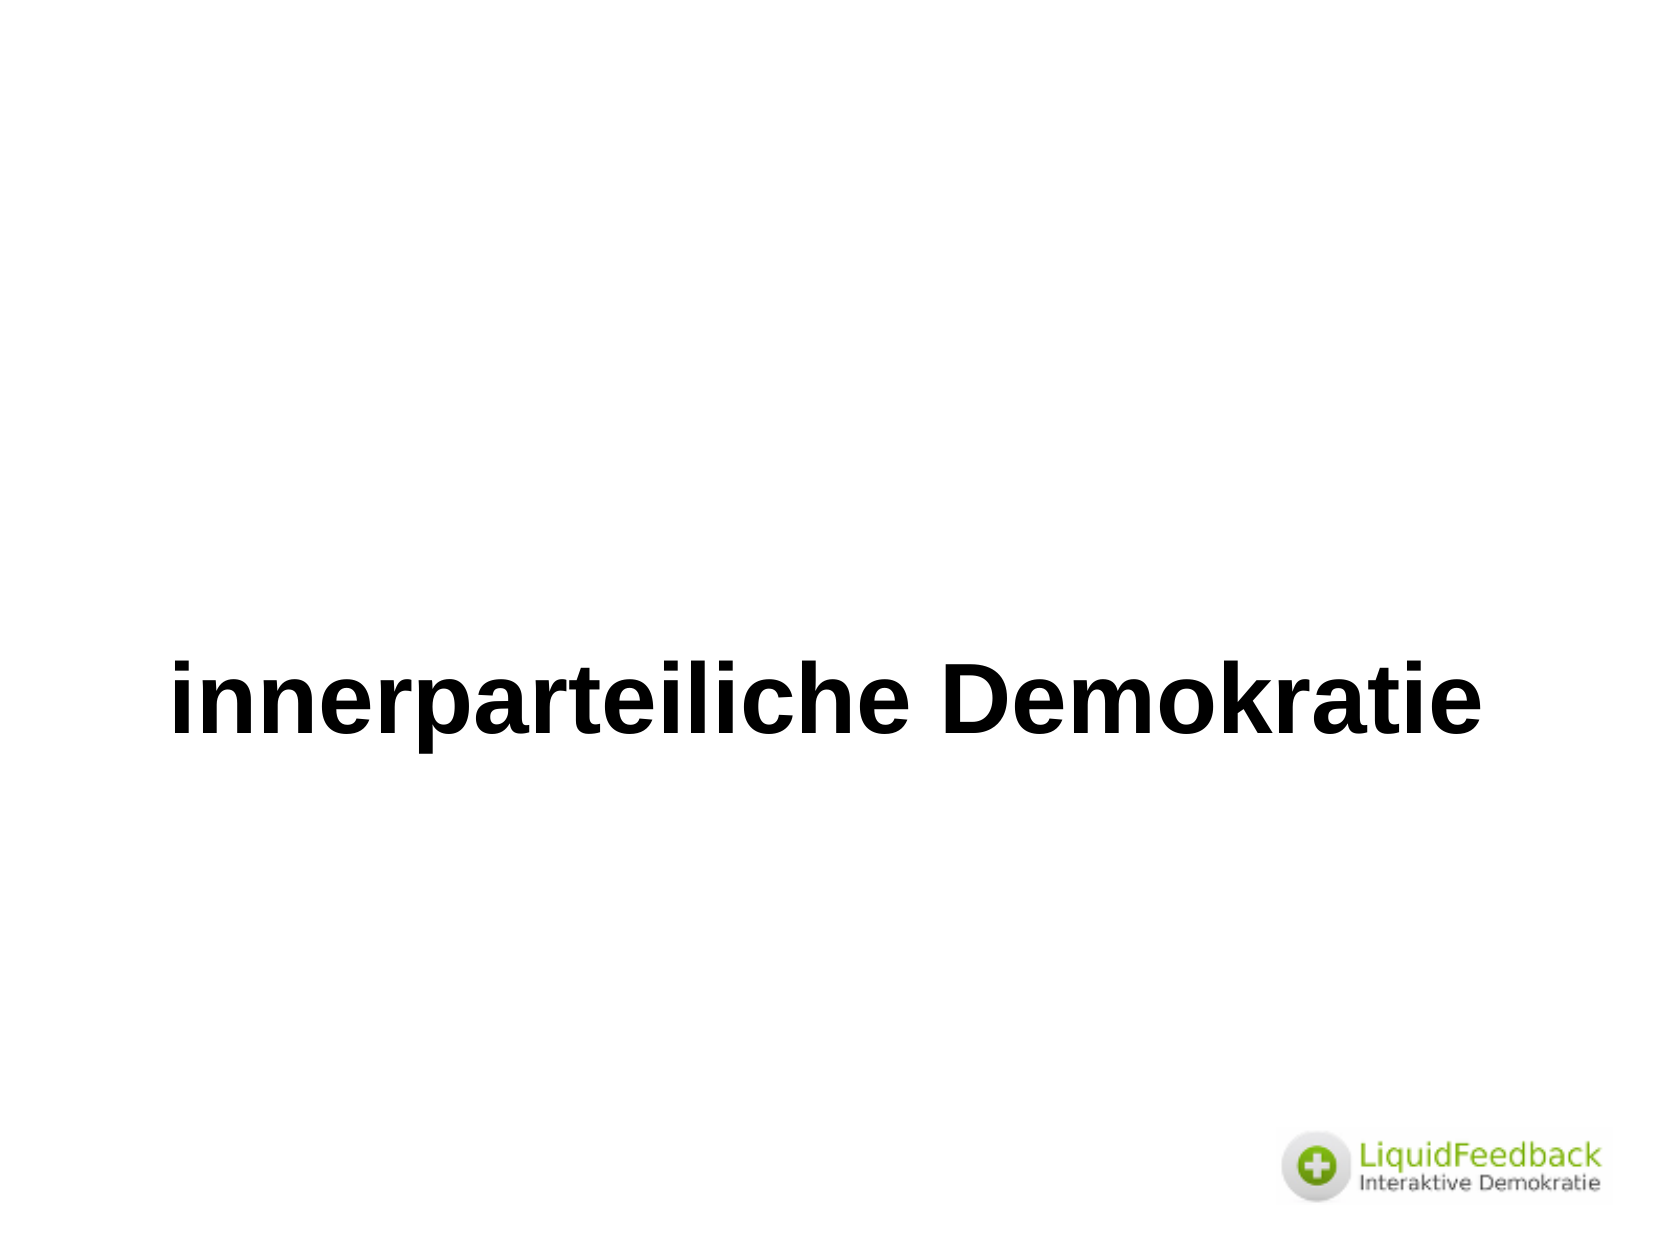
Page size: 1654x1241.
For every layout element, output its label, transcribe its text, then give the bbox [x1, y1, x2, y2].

picture [1276, 1127, 1613, 1205]
text_box innerparteiliche Demokratie [82, 297, 1571, 1102]
